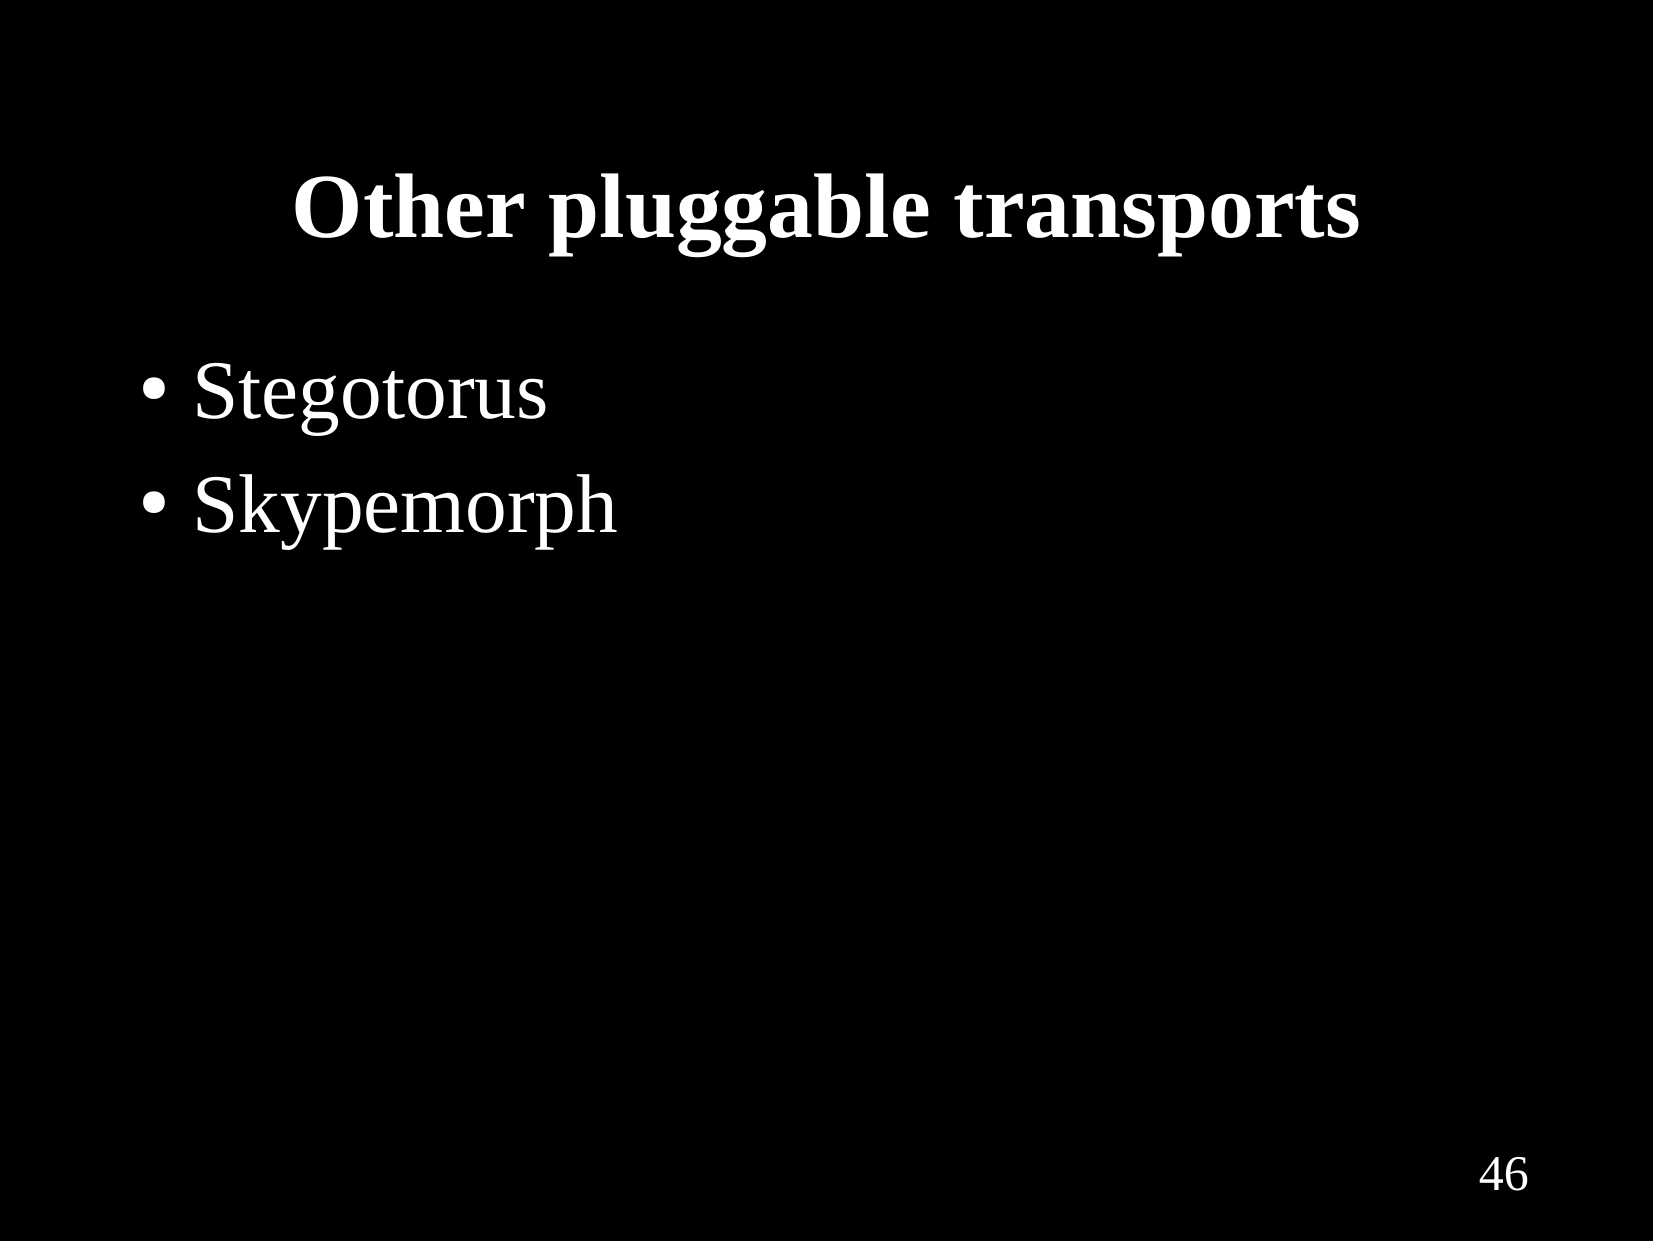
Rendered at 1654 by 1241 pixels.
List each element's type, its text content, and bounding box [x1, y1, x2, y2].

title Other pluggable transports [121, 102, 1534, 311]
list Stegotorus Skypemorph [121, 344, 1534, 1127]
